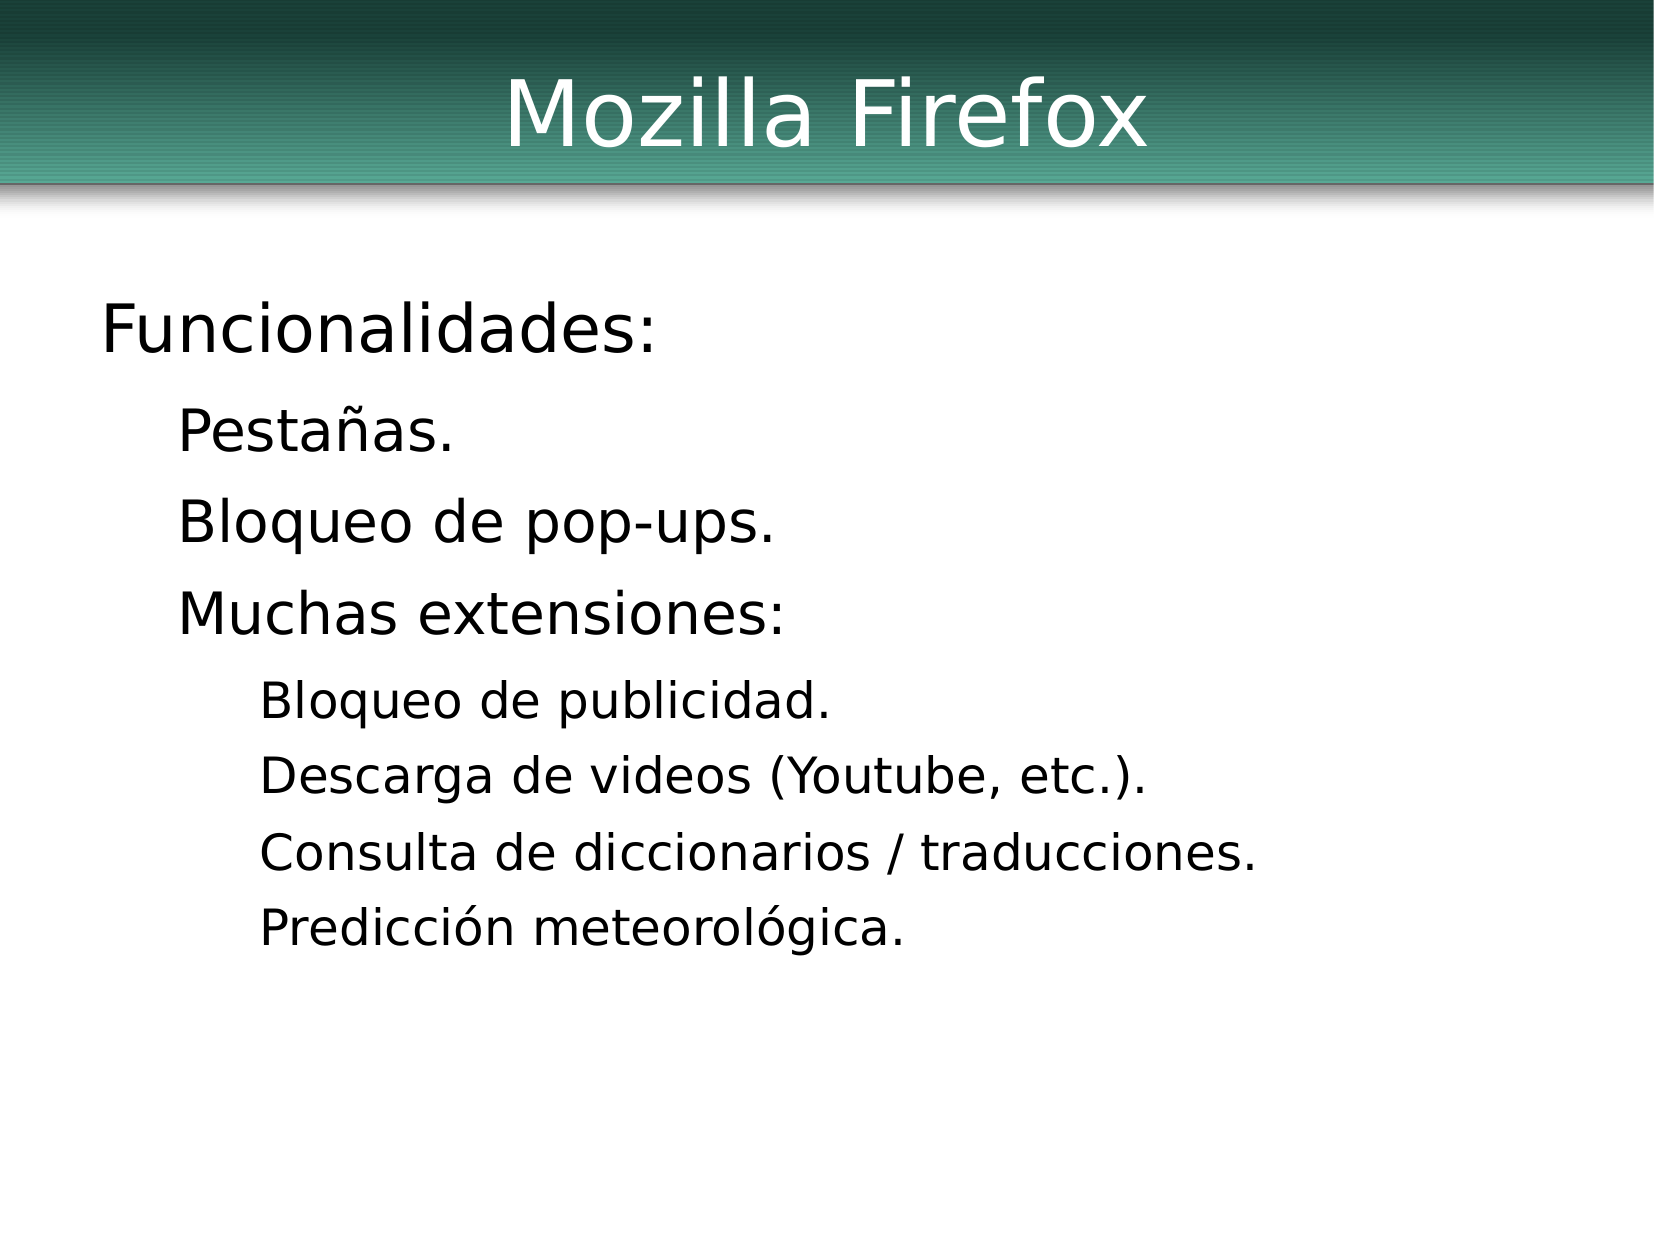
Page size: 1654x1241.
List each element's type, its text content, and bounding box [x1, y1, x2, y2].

list Funcionalidades: Pestañas. Bloqueo de pop-ups. Muchas extensiones: Bloqueo de publicidad. Descarga de videos (Youtube, etc.). Consulta de diccionarios / traducciones. Predicción meteorológica. [82, 290, 1571, 1094]
title Mozilla Firefox [82, 11, 1571, 219]
picture [0, 0, 1654, 225]
